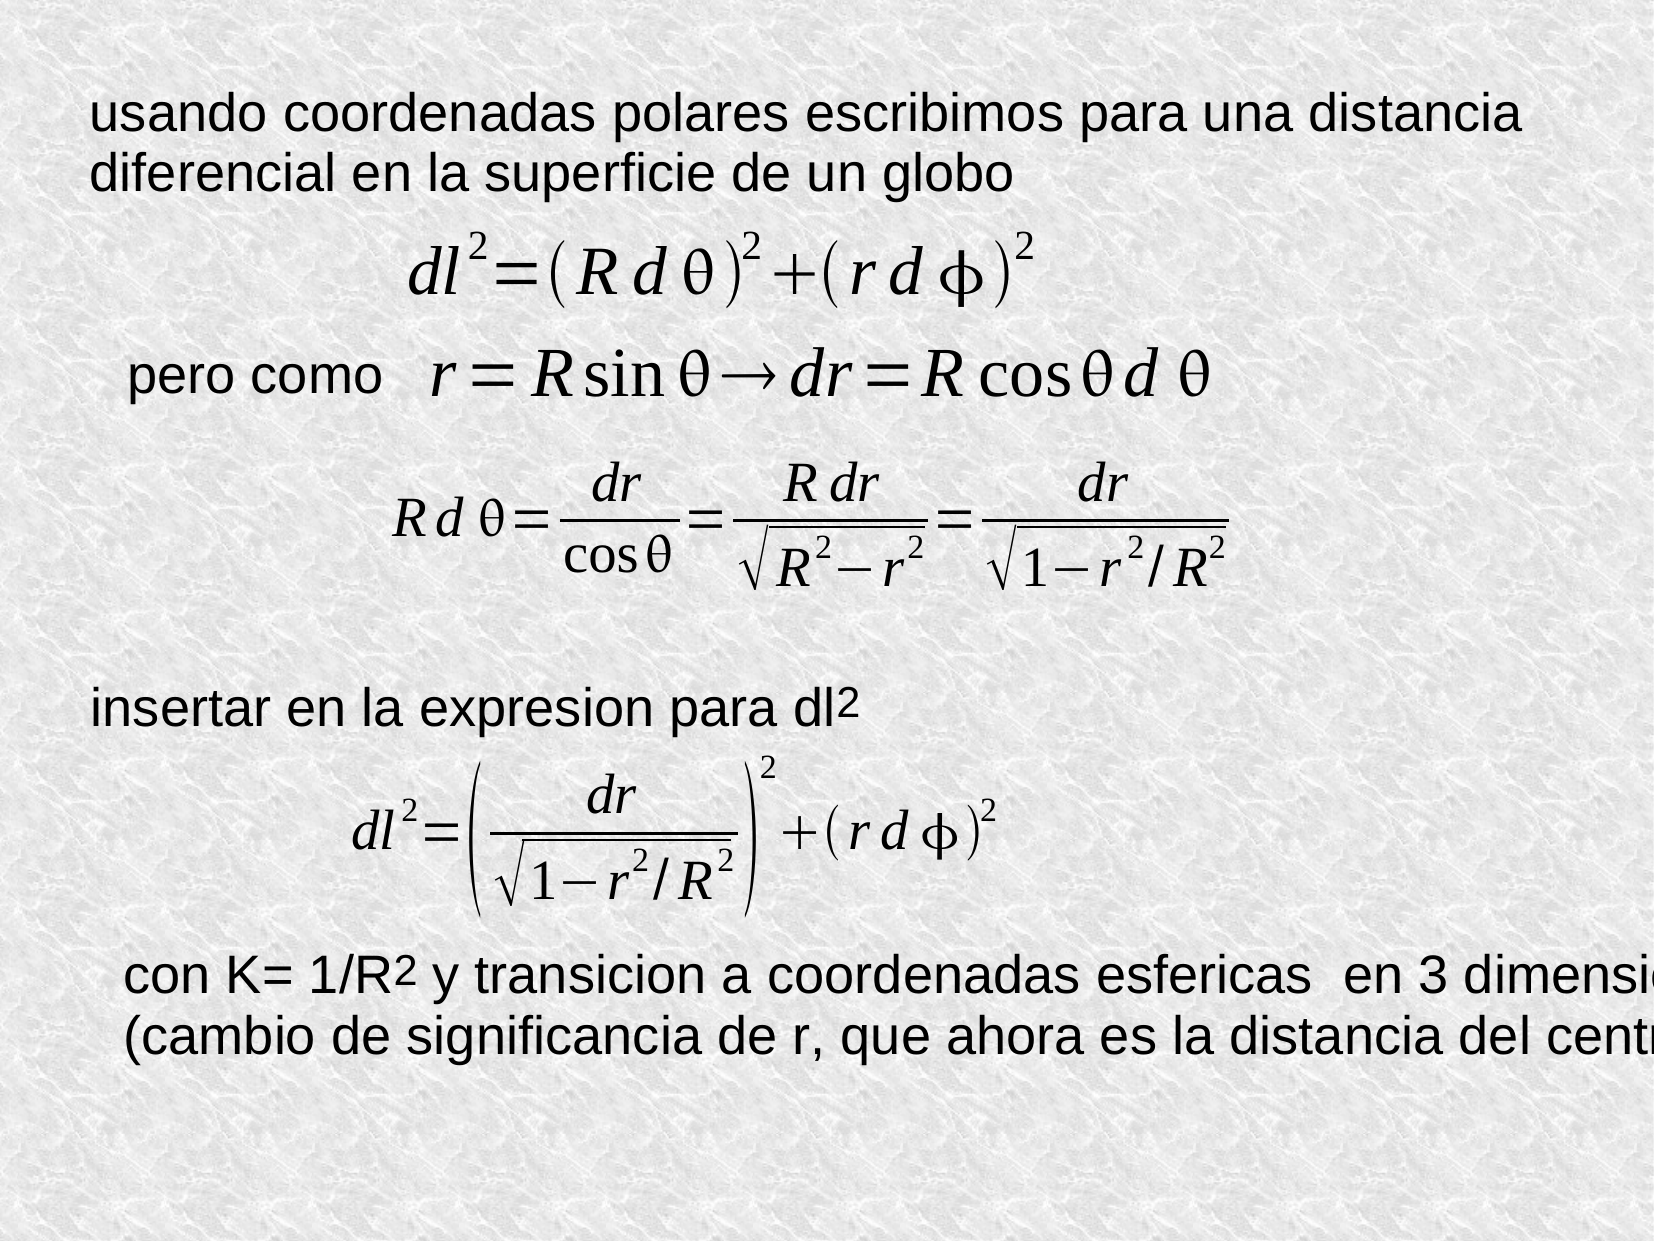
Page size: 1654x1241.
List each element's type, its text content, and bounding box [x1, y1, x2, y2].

text_box usando coordenadas polares escribimos para una distancia diferencial en la superficie de un globo [75, 75, 1367, 221]
text_box con K= 1/R2 y transicion a coordenadas esfericas en 3 dimensiones (cambio de significancia de r, que ahora es la distancia del centro) [108, 937, 1624, 1085]
chart [412, 334, 1231, 413]
chart [337, 750, 1013, 921]
picture [0, 0, 1654, 1241]
chart [375, 451, 1246, 600]
chart [390, 225, 1051, 314]
text_box pero como [112, 337, 387, 418]
text_box insertar en la expresion para dl2 [76, 669, 794, 751]
